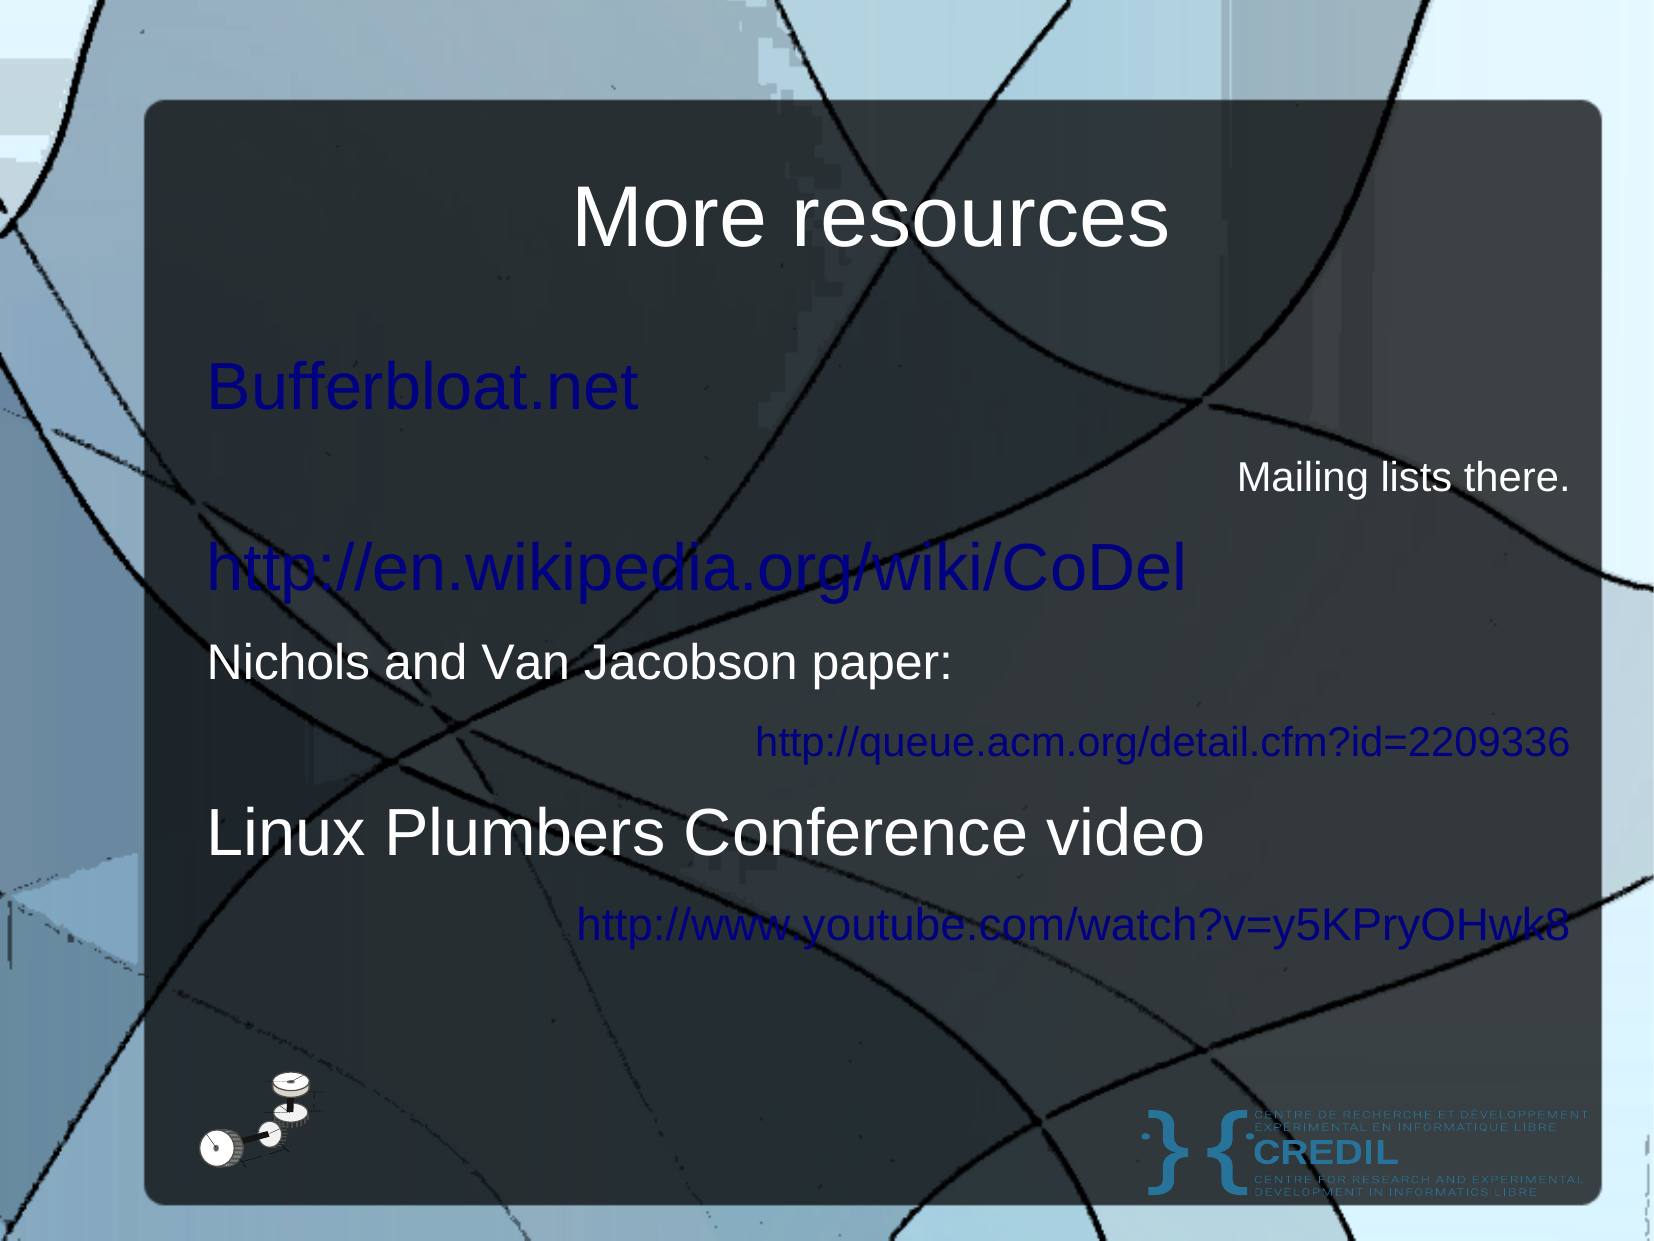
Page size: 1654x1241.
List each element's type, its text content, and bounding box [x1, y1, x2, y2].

list Bufferbloat.net Mailing lists there. http://en.wikipedia.org/wiki/CoDel Nichols and Van Jacobson paper: http://queue.acm.org/detail.cfm?id=2209336 Linux Plumbers Conference video http://www.youtube.com/watch?v=y5KPryOHwk8 [206, 349, 1571, 1168]
title More resources [159, 108, 1583, 325]
picture [0, 0, 1654, 1241]
